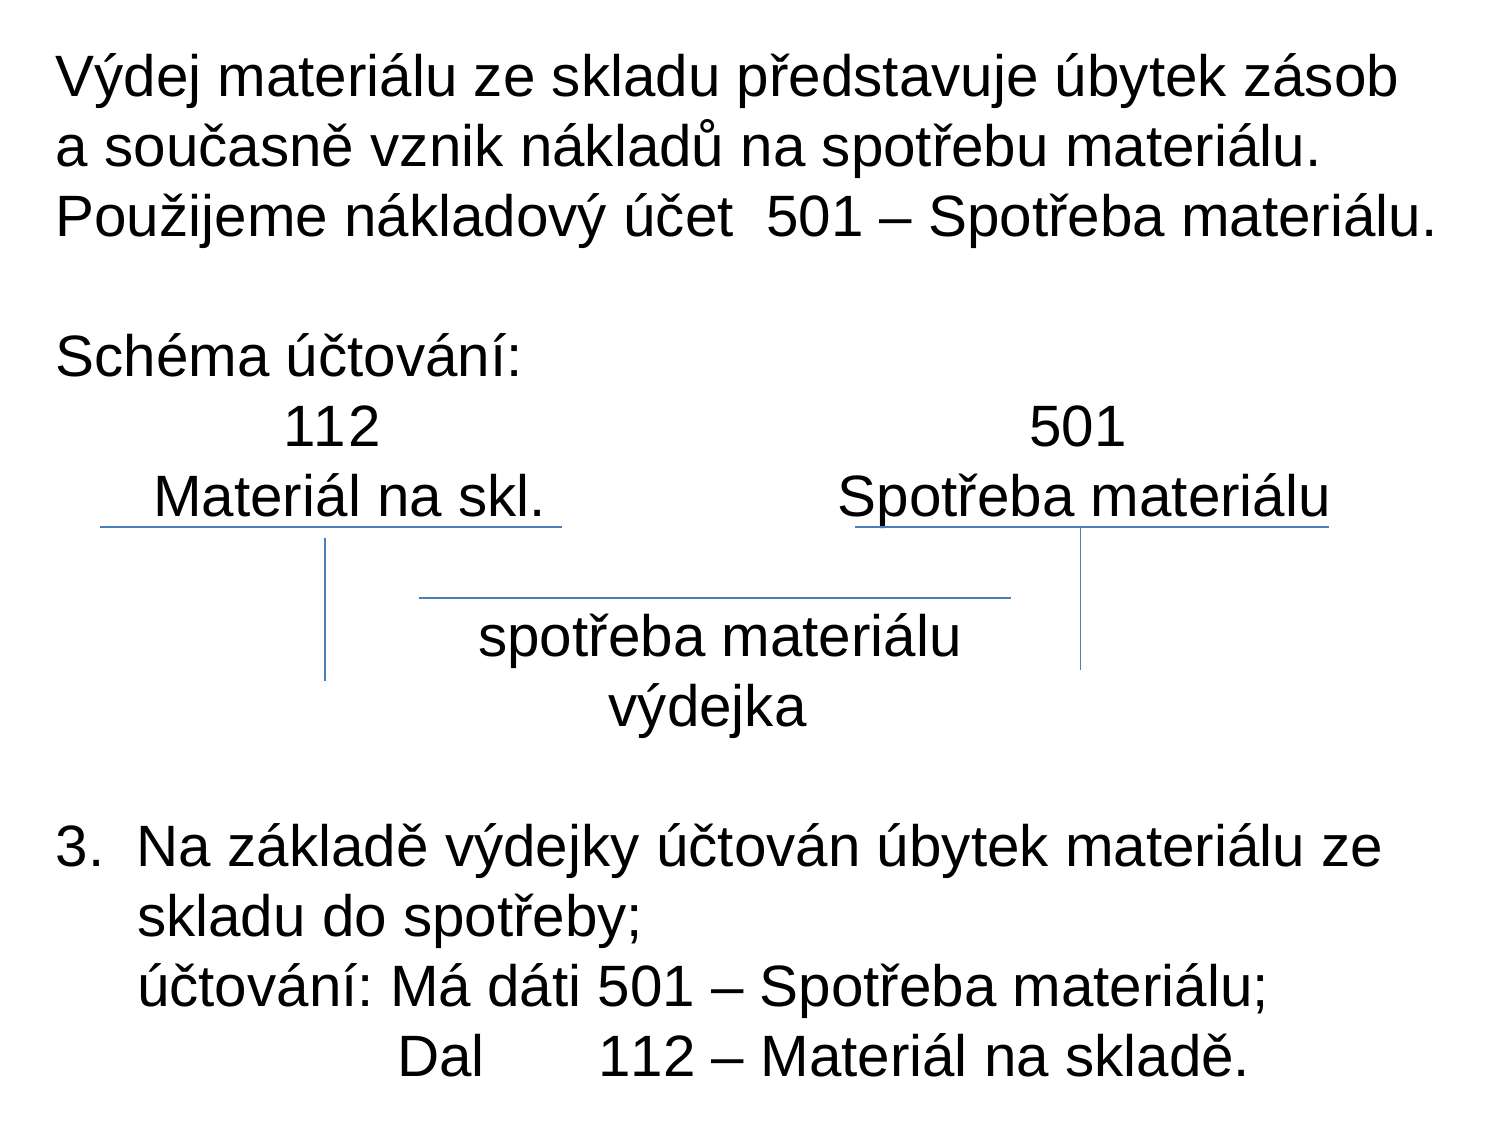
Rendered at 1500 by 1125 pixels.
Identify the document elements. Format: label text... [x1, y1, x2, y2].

text_box Výdej materiálu ze skladu představuje úbytek zásob a současně vznik nákladů na spotřebu materiálu. Použijeme nákladový účet 501 – Spotřeba materiálu. Schéma účtování: 112 501 Materiál na skl. Spotřeba materiálu spotřeba materiálu výdejka 3. Na základě výdejky účtován úbytek materiálu ze skladu do spotřeby; účtování: Má dáti 501 – Spotřeba materiálu; Dal 112 – Materiál na skladě. [41, 30, 1459, 1125]
